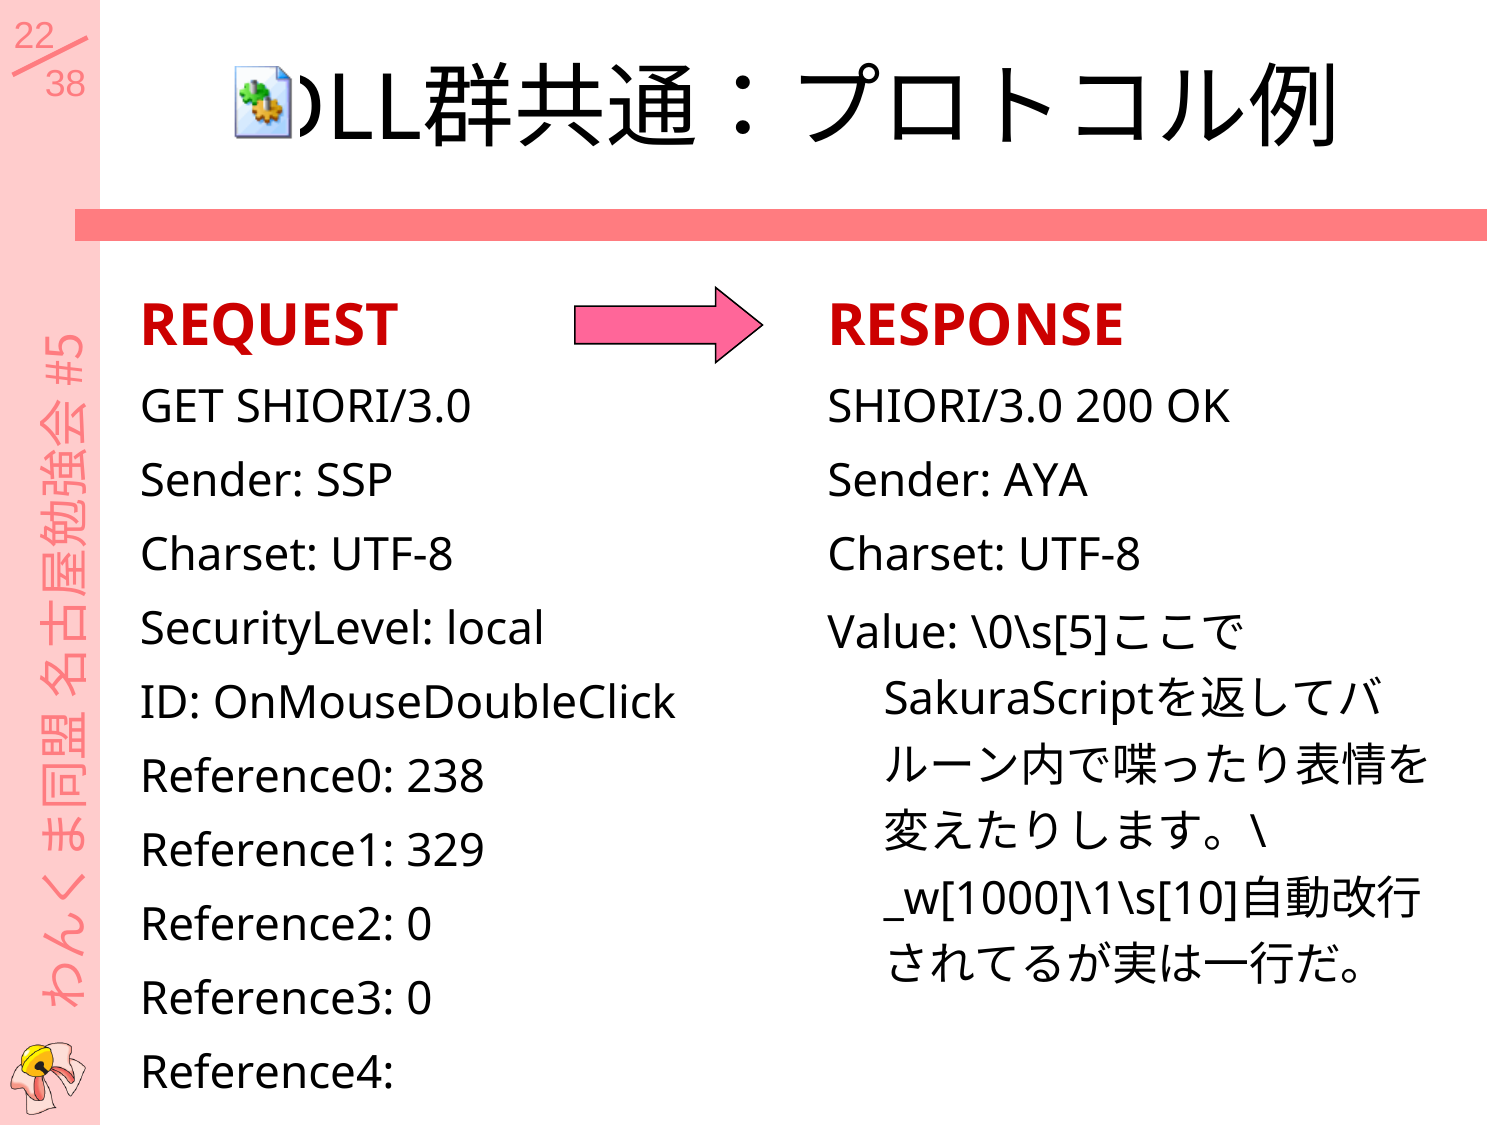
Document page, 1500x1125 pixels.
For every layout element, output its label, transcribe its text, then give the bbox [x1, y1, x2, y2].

picture [224, 66, 300, 142]
picture [10, 1042, 86, 1115]
text_box [574, 287, 763, 363]
list RESPONSE SHIORI/3.0 200 OK Sender: AYA Charset: UTF-8 Value: \0\s[5]ここでSakuraScriptを返してバルーン内で喋ったり表情を変えたりします。\_w[1000]\1\s[10]自動改行されてるが実は一行だ。 [812, 275, 1476, 1101]
list REQUEST GET SHIORI/3.0 Sender: SSP Charset: UTF-8 SecurityLevel: local ID: OnMouseDoubleClick Reference0: 238 Reference1: 329 Reference2: 0 Reference3: 0 Reference4: Reference5: 0 [125, 275, 1476, 1116]
title DLL群共通：プロトコル例 [125, 0, 1476, 226]
